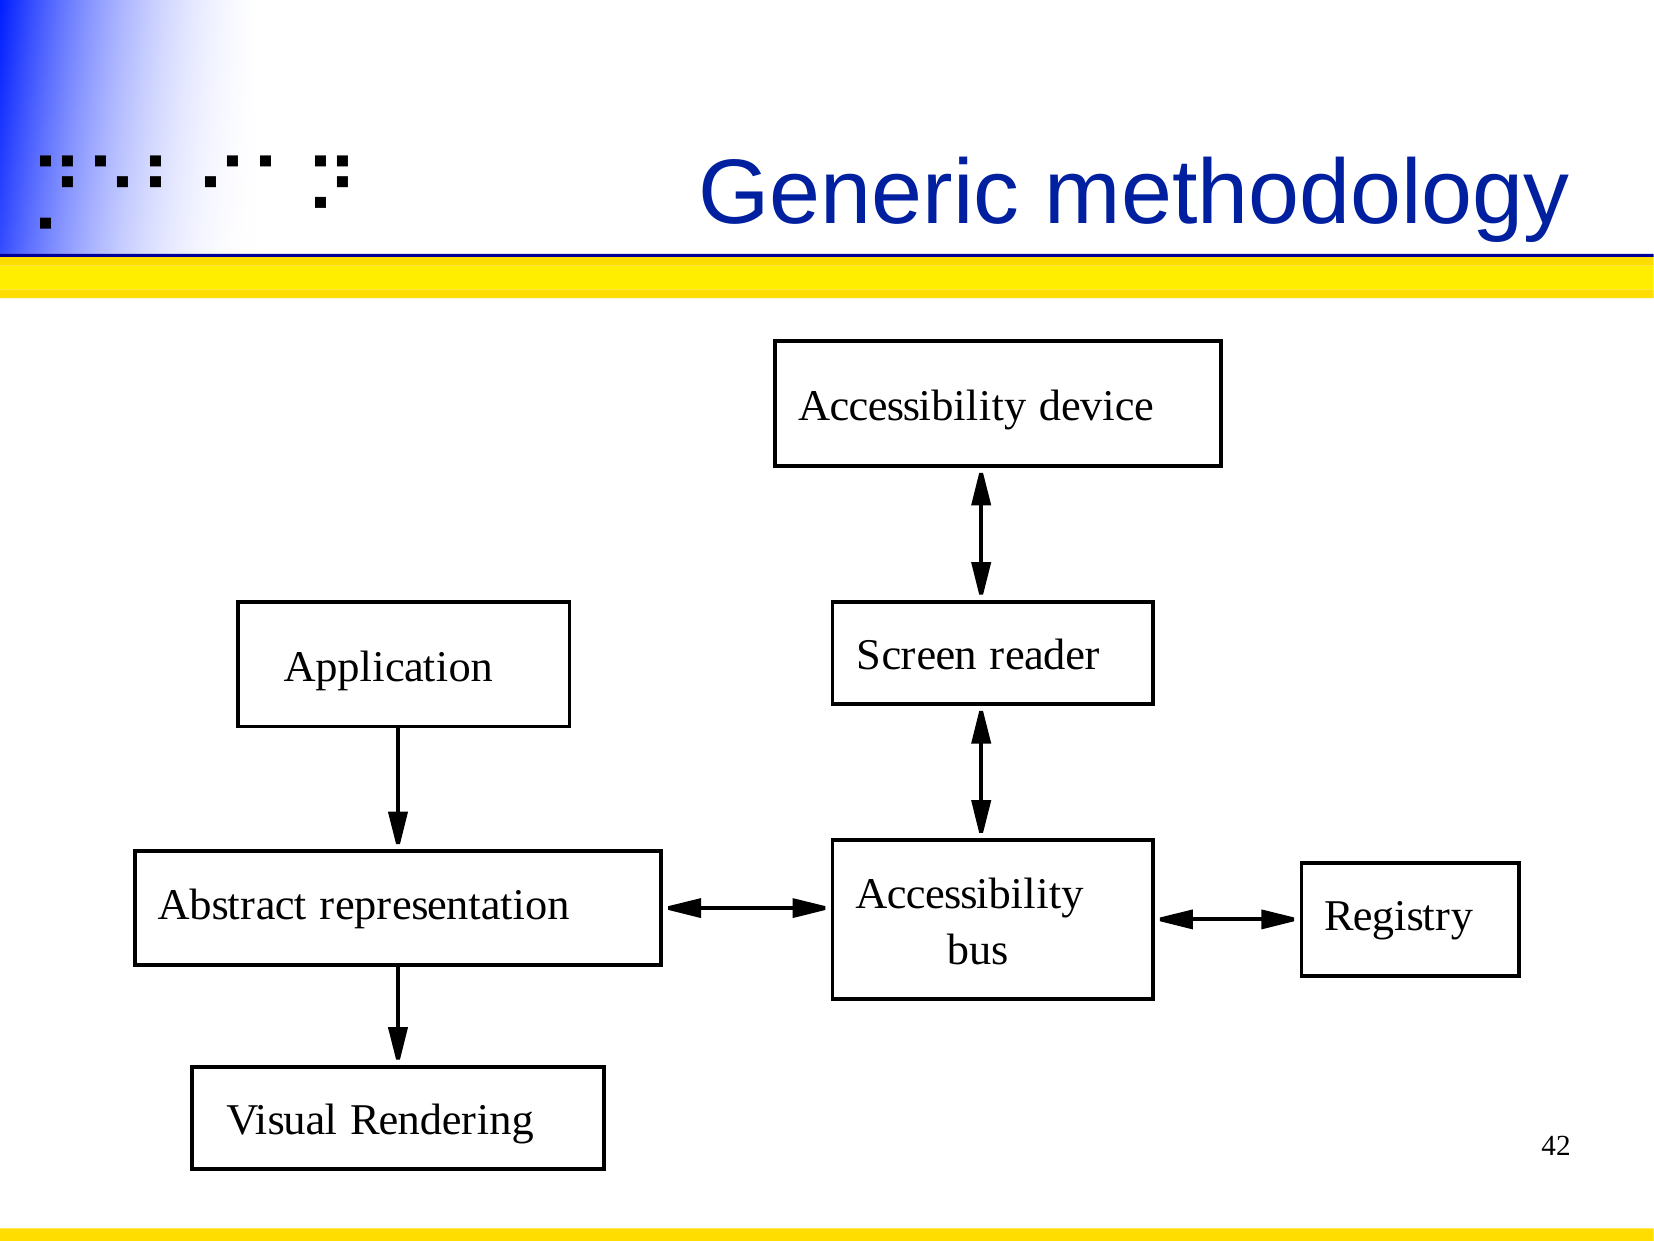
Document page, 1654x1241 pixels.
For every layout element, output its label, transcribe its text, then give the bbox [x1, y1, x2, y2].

picture [119, 325, 1534, 1185]
title Generic methodology [372, 126, 1571, 257]
